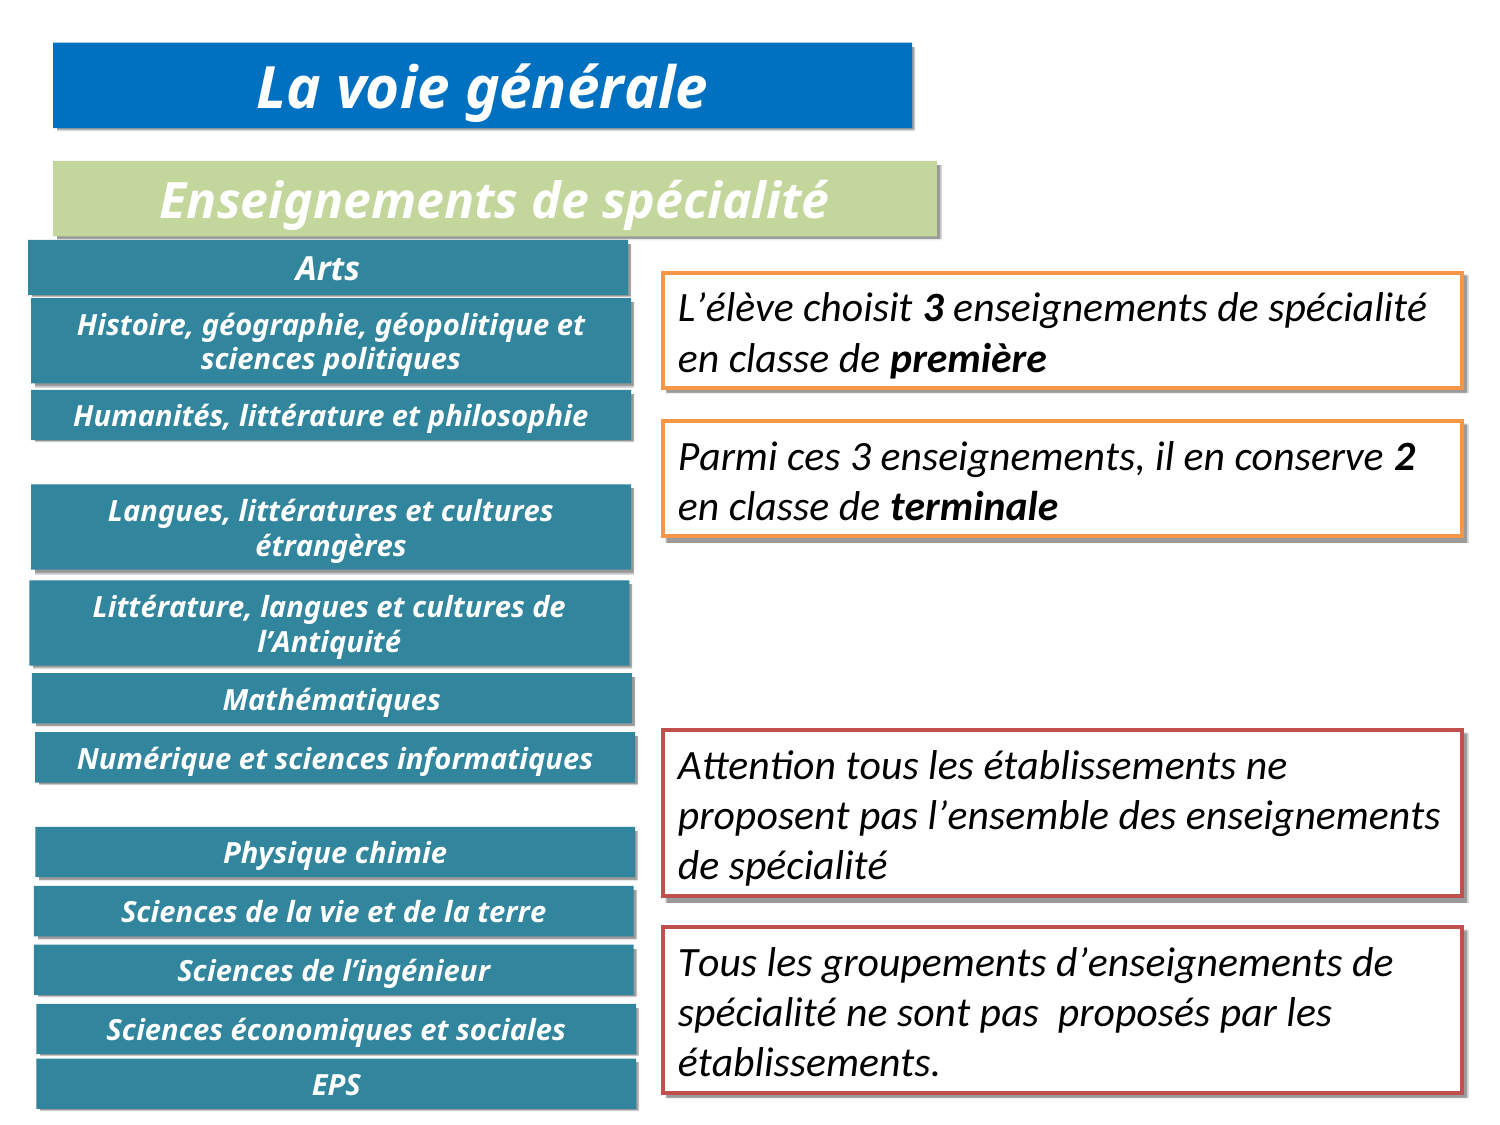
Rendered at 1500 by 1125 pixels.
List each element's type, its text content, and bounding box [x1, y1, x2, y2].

text_box Histoire, géographie, géopolitique et sciences politiques [31, 298, 632, 384]
text_box Attention tous les établissements ne proposent pas l’ensemble des enseignements de spécialité [663, 730, 1463, 896]
text_box Numérique et sciences informatiques [35, 732, 636, 783]
text_box La voie générale [53, 42, 913, 129]
text_box Arts [28, 239, 629, 296]
text_box Sciences de l’ingénieur [33, 944, 634, 996]
text_box Sciences économiques et sociales [36, 1003, 637, 1055]
text_box Tous les groupements d’enseignements de spécialité ne sont pas proposés par les établissements. [663, 927, 1463, 1093]
text_box Langues, littératures et cultures étrangères [31, 484, 632, 570]
text_box Sciences de la vie et de la terre [33, 885, 634, 937]
text_box Enseignements de spécialité [53, 160, 937, 237]
text_box EPS [36, 1058, 637, 1109]
text_box Physique chimie [35, 826, 636, 878]
text_box Littérature, langues et cultures de l’Antiquité [29, 580, 630, 666]
text_box Humanités, littérature et philosophie [31, 389, 632, 441]
text_box L’élève choisit 3 enseignements de spécialité en classe de première [663, 272, 1463, 389]
text_box Mathématiques [31, 673, 632, 724]
text_box Parmi ces 3 enseignements, il en conserve 2 en classe de terminale [663, 420, 1463, 537]
